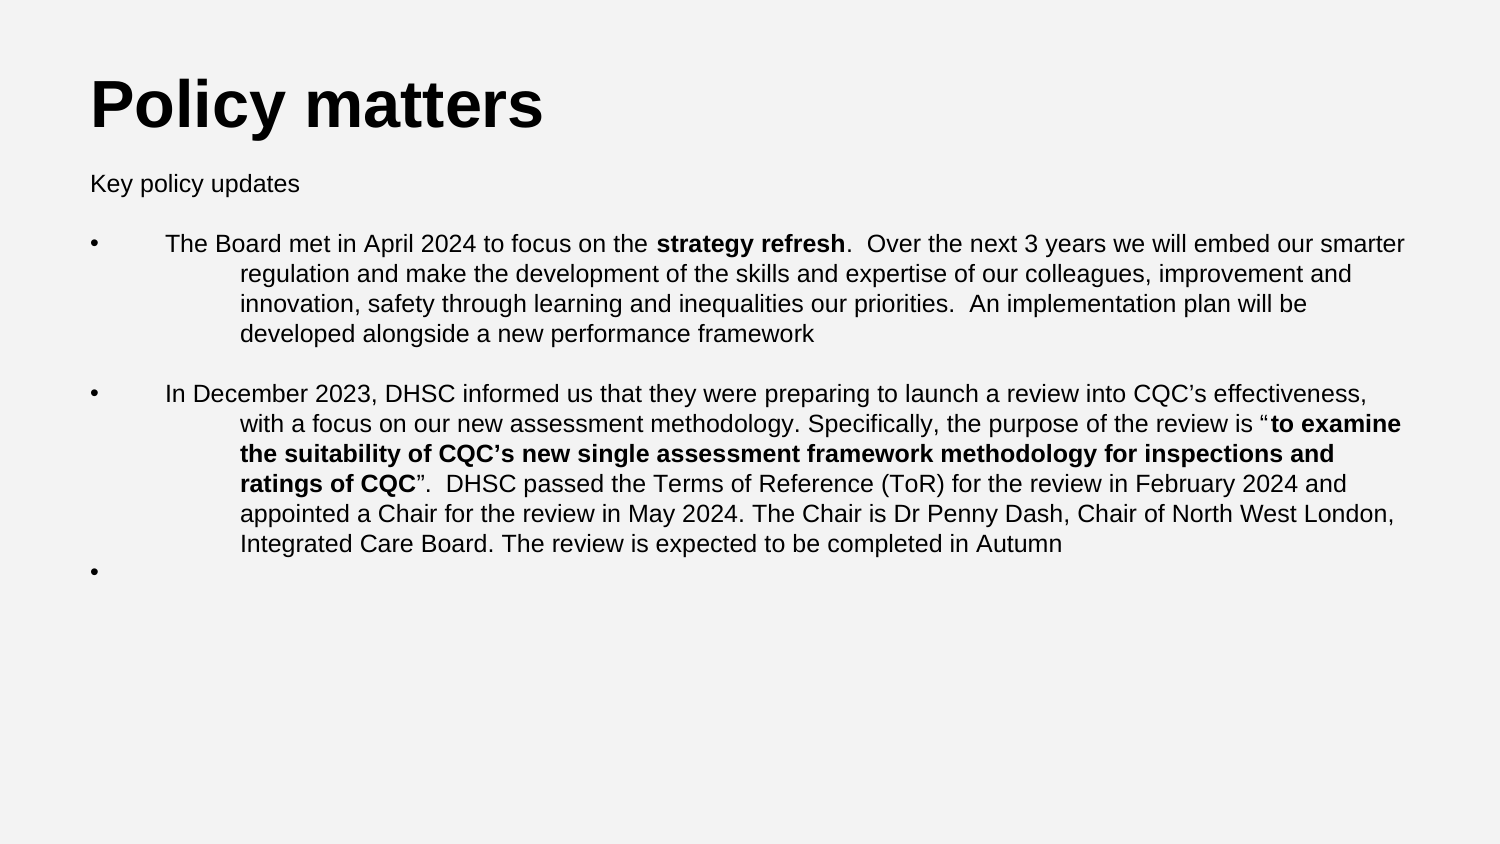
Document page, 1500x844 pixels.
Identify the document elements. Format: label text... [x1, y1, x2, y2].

text_box [75, 489, 924, 620]
list Key policy updates The Board met in April 2024 to focus on the strategy refresh. Over the next 3 years we will embed our smarter regulation and make the development of the skills and expertise of our colleagues, improvement and innovation, safety through learning and inequalities our priorities. An implementation plan will be developed alongside a new performance framework In December 2023, DHSC informed us that they were preparing to launch a review into CQC’s effectiveness, with a focus on our new assessment methodology. Specifically, the purpose of the review is “to examine the suitability of CQC’s new single assessment framework methodology for inspections and ratings of CQC”. DHSC passed the Terms of Reference (ToR) for the review in February 2024 and appointed a Chair for the review in May 2024. The Chair is Dr Penny Dash, Chair of North West London, Integrated Care Board. The review is expected to be completed in Autumn [75, 152, 1426, 610]
title Policy matters [75, 53, 1426, 152]
